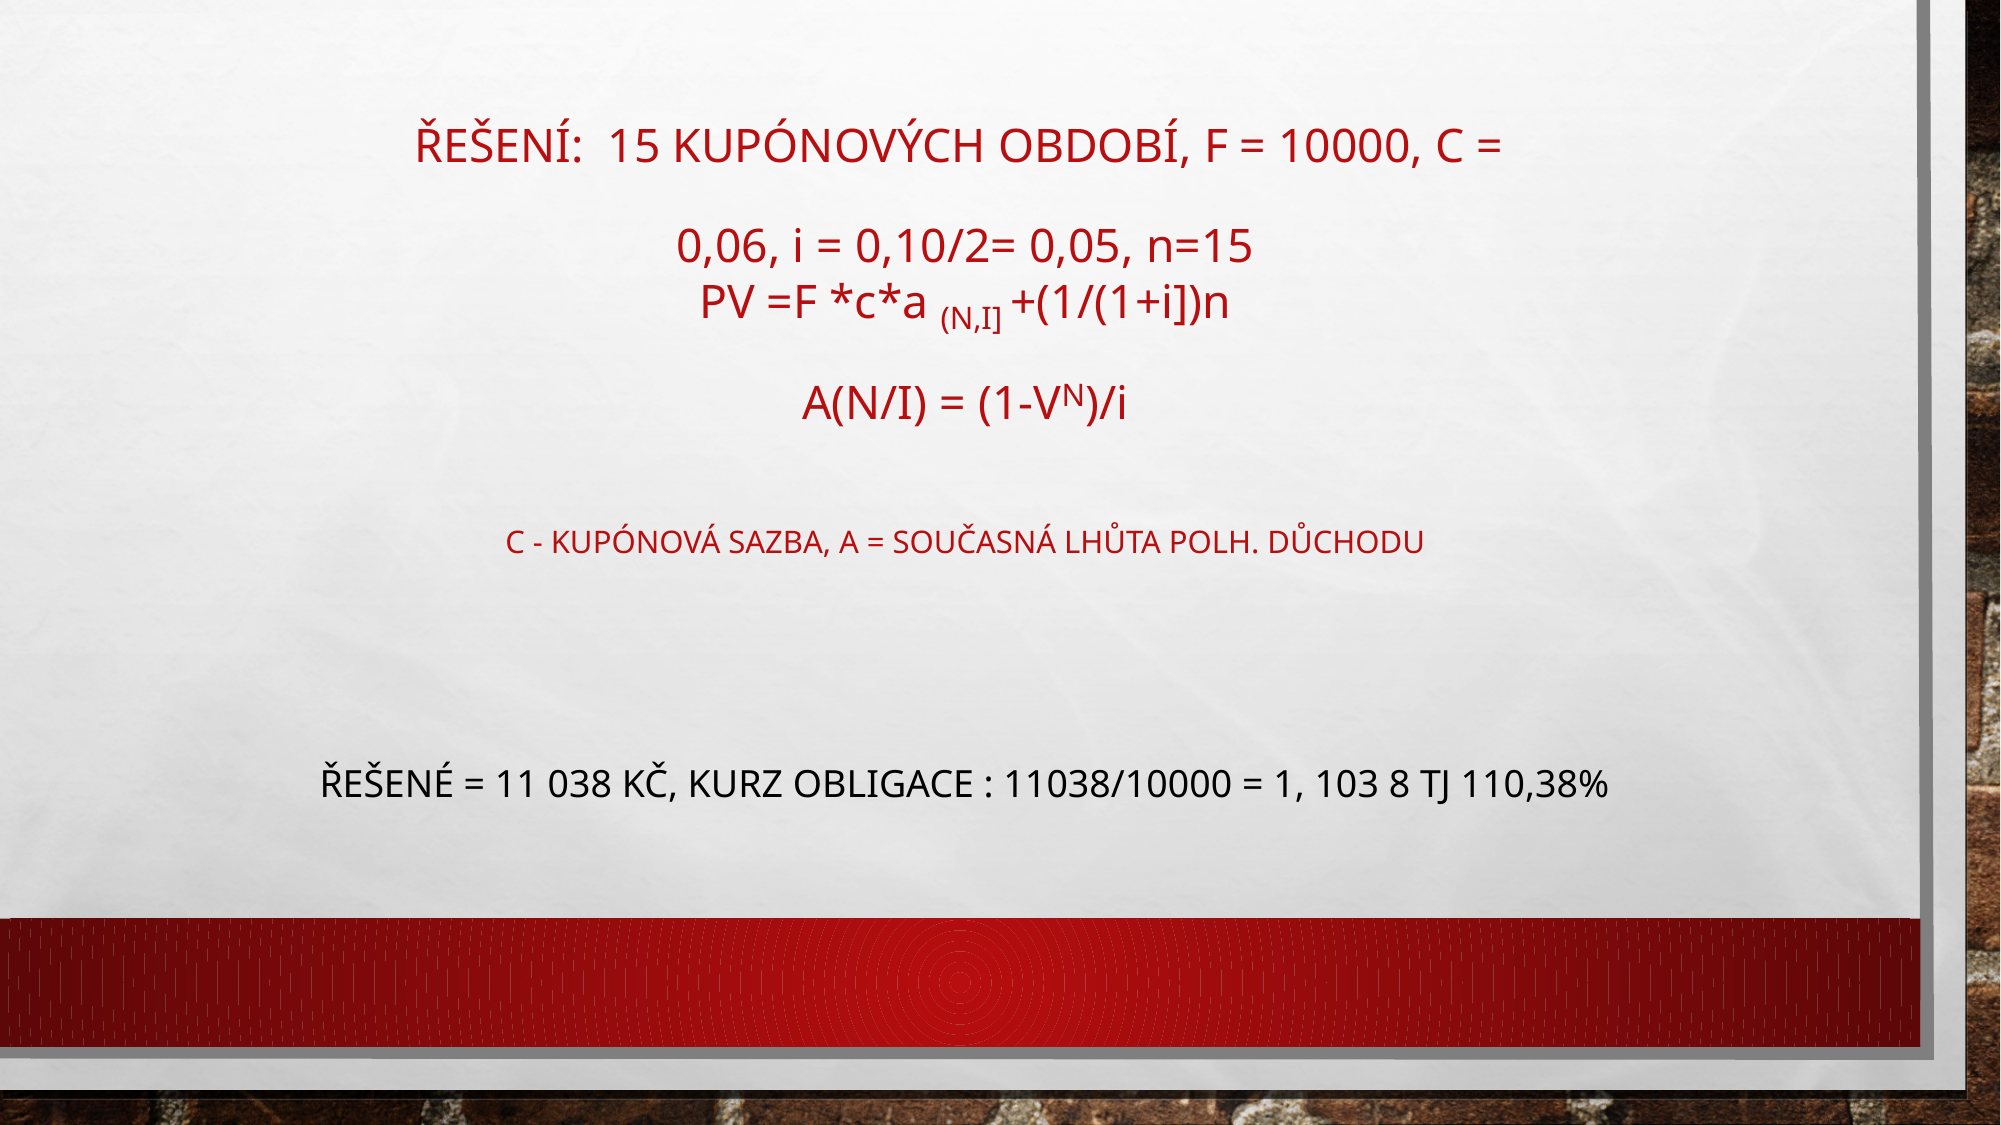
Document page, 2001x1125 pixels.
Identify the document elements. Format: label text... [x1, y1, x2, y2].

title Řešení: 15 kupónových období, f = 10000, c = 0,06, i = 0,10/2= 0,05, n=15 PV =F *c*a (n,i] +(1/(1+i])n A(n/i) = (1-vN)/i c - kupónová sazba, a = současná lhůta polh. důchodu [112, 206, 1818, 743]
list Řešené = 11 038 Kč, kurz obligace : 11038/10000 = 1, 103 8 tj 110,38% [89, 562, 1795, 772]
